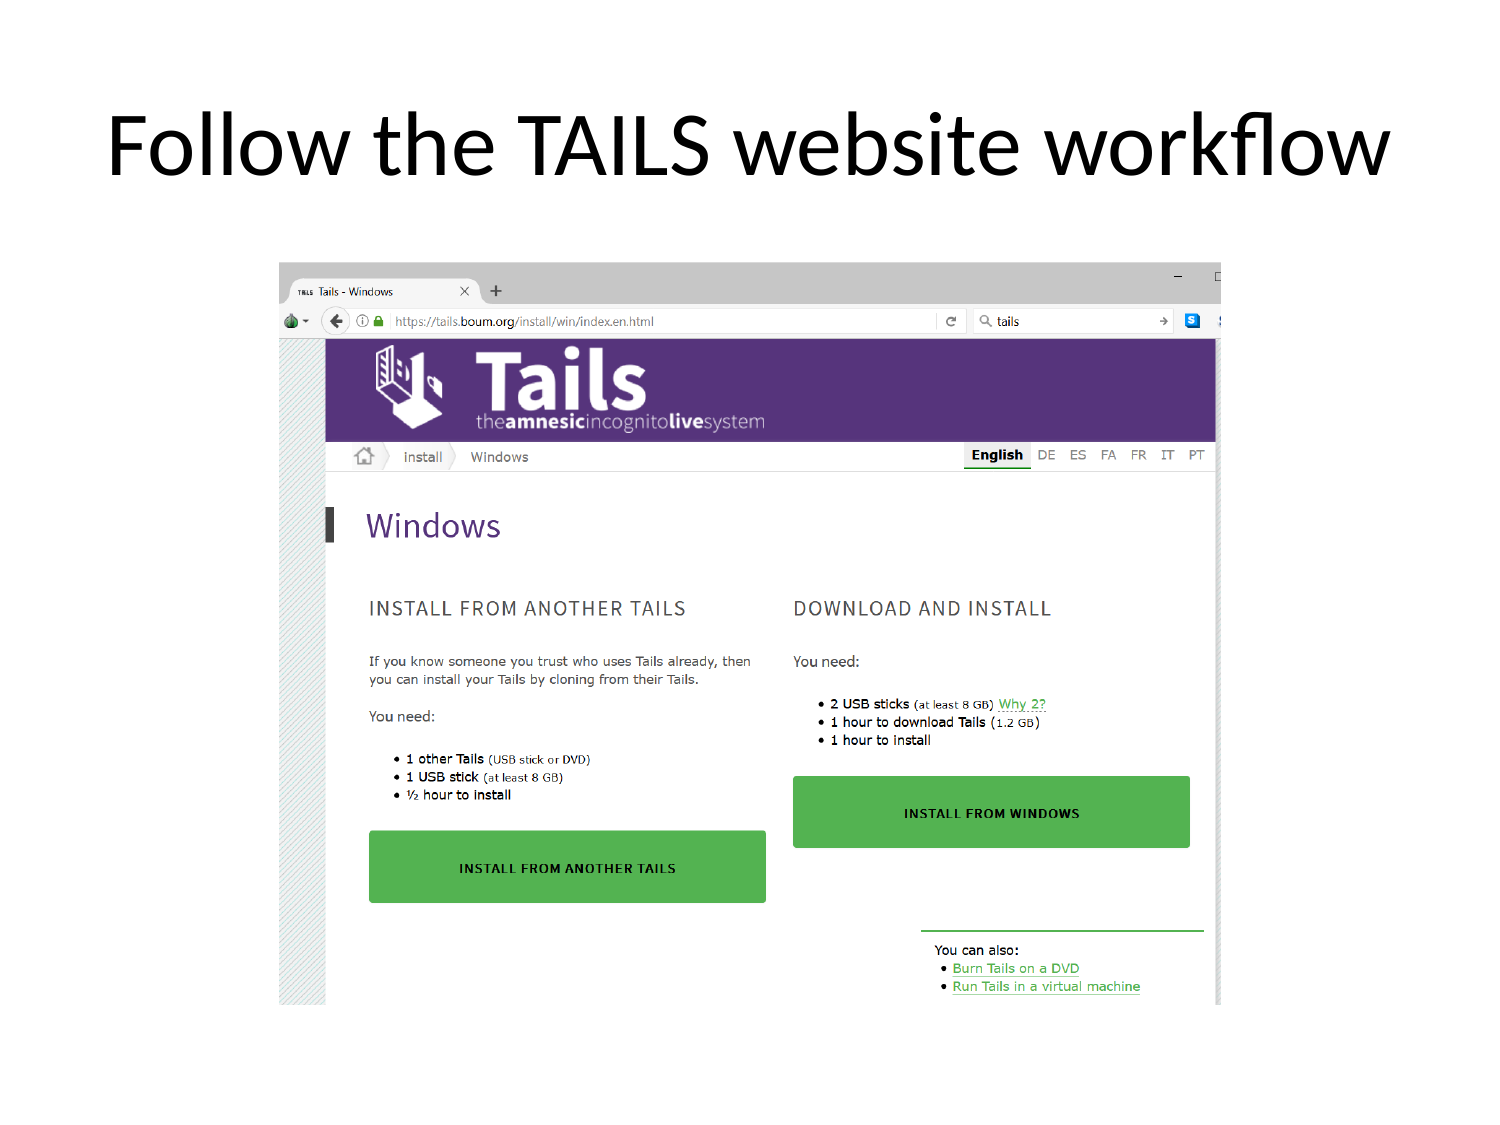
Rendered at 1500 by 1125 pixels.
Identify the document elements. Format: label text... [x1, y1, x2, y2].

picture [279, 262, 1221, 1005]
title Follow the TAILS website workflow [75, 45, 1426, 233]
